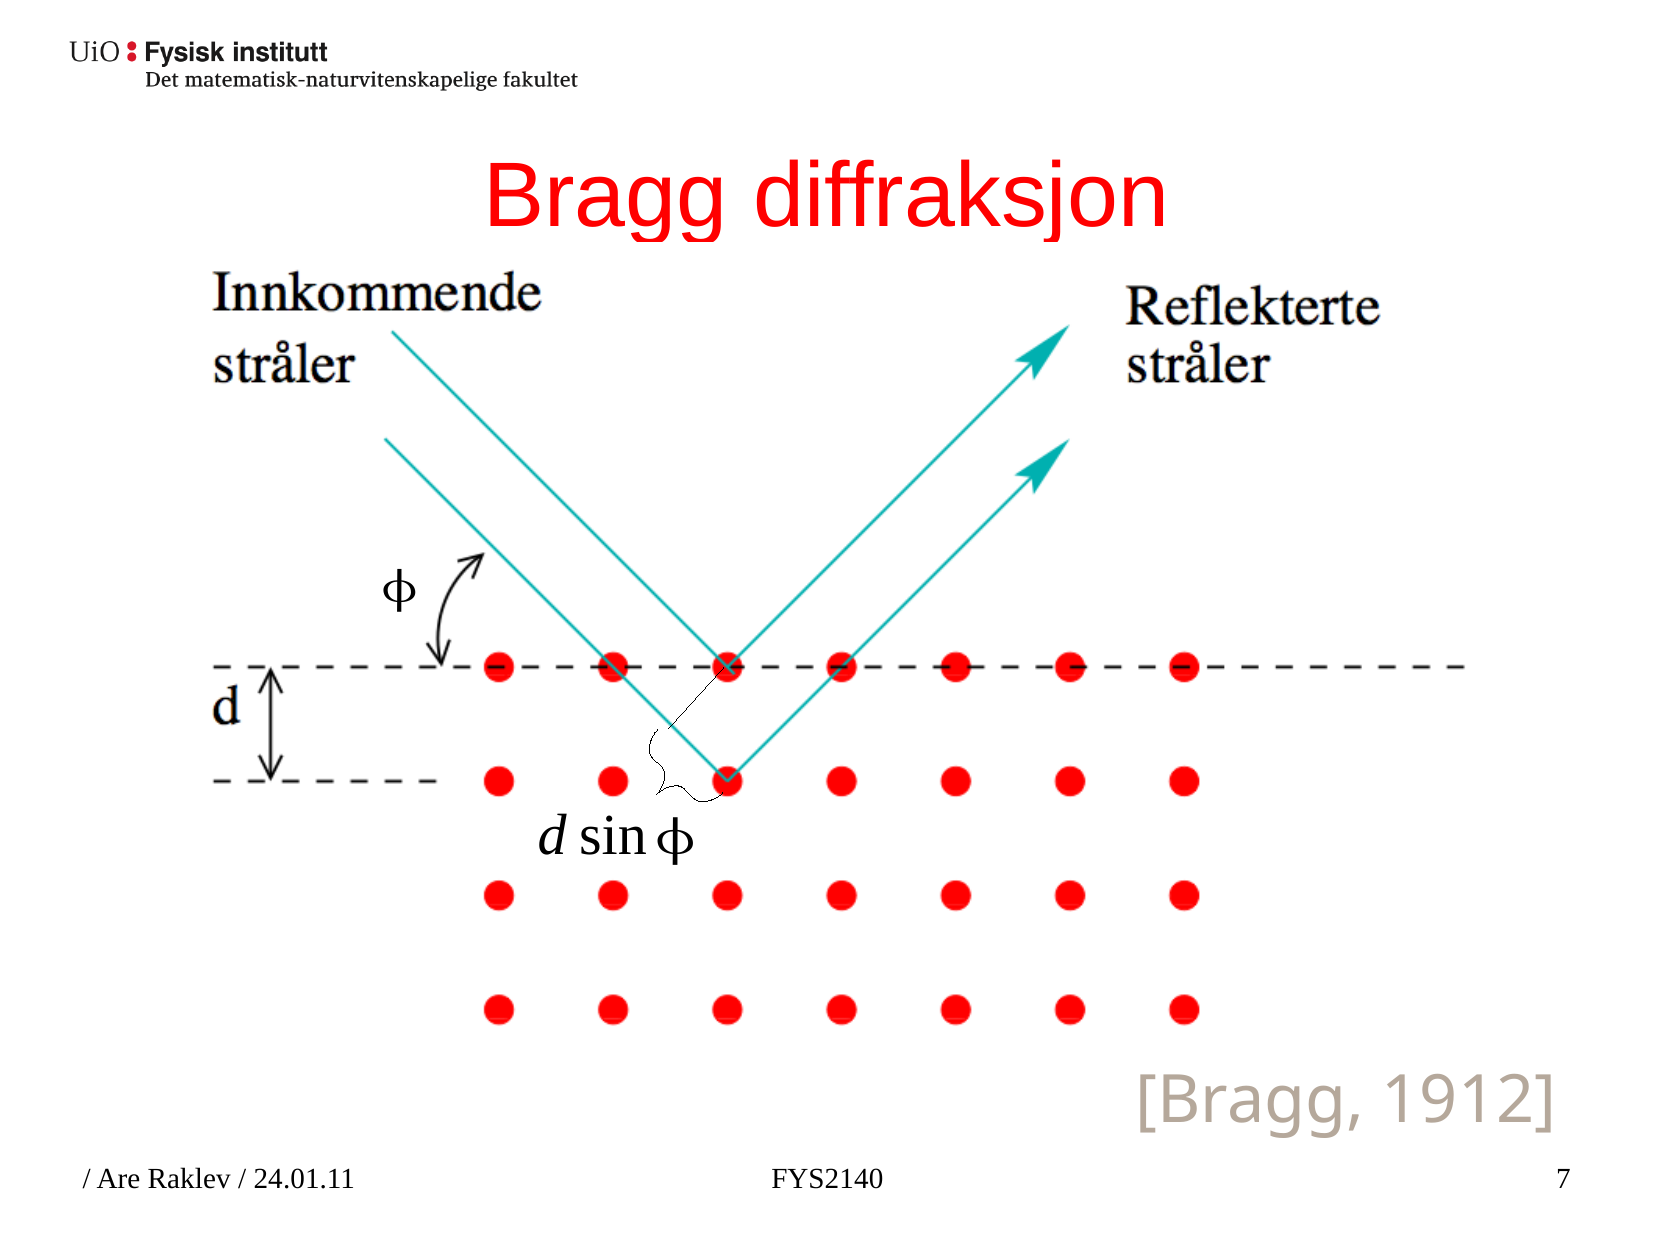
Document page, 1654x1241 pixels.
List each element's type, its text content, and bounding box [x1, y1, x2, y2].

text_box [357, 551, 430, 625]
picture [68, 37, 581, 93]
text_box [Bragg, 1912] [1097, 1043, 1551, 1133]
picture [186, 242, 1501, 1101]
chart [374, 554, 424, 619]
chart [529, 800, 703, 873]
title Bragg diffraksjon [82, 90, 1571, 298]
